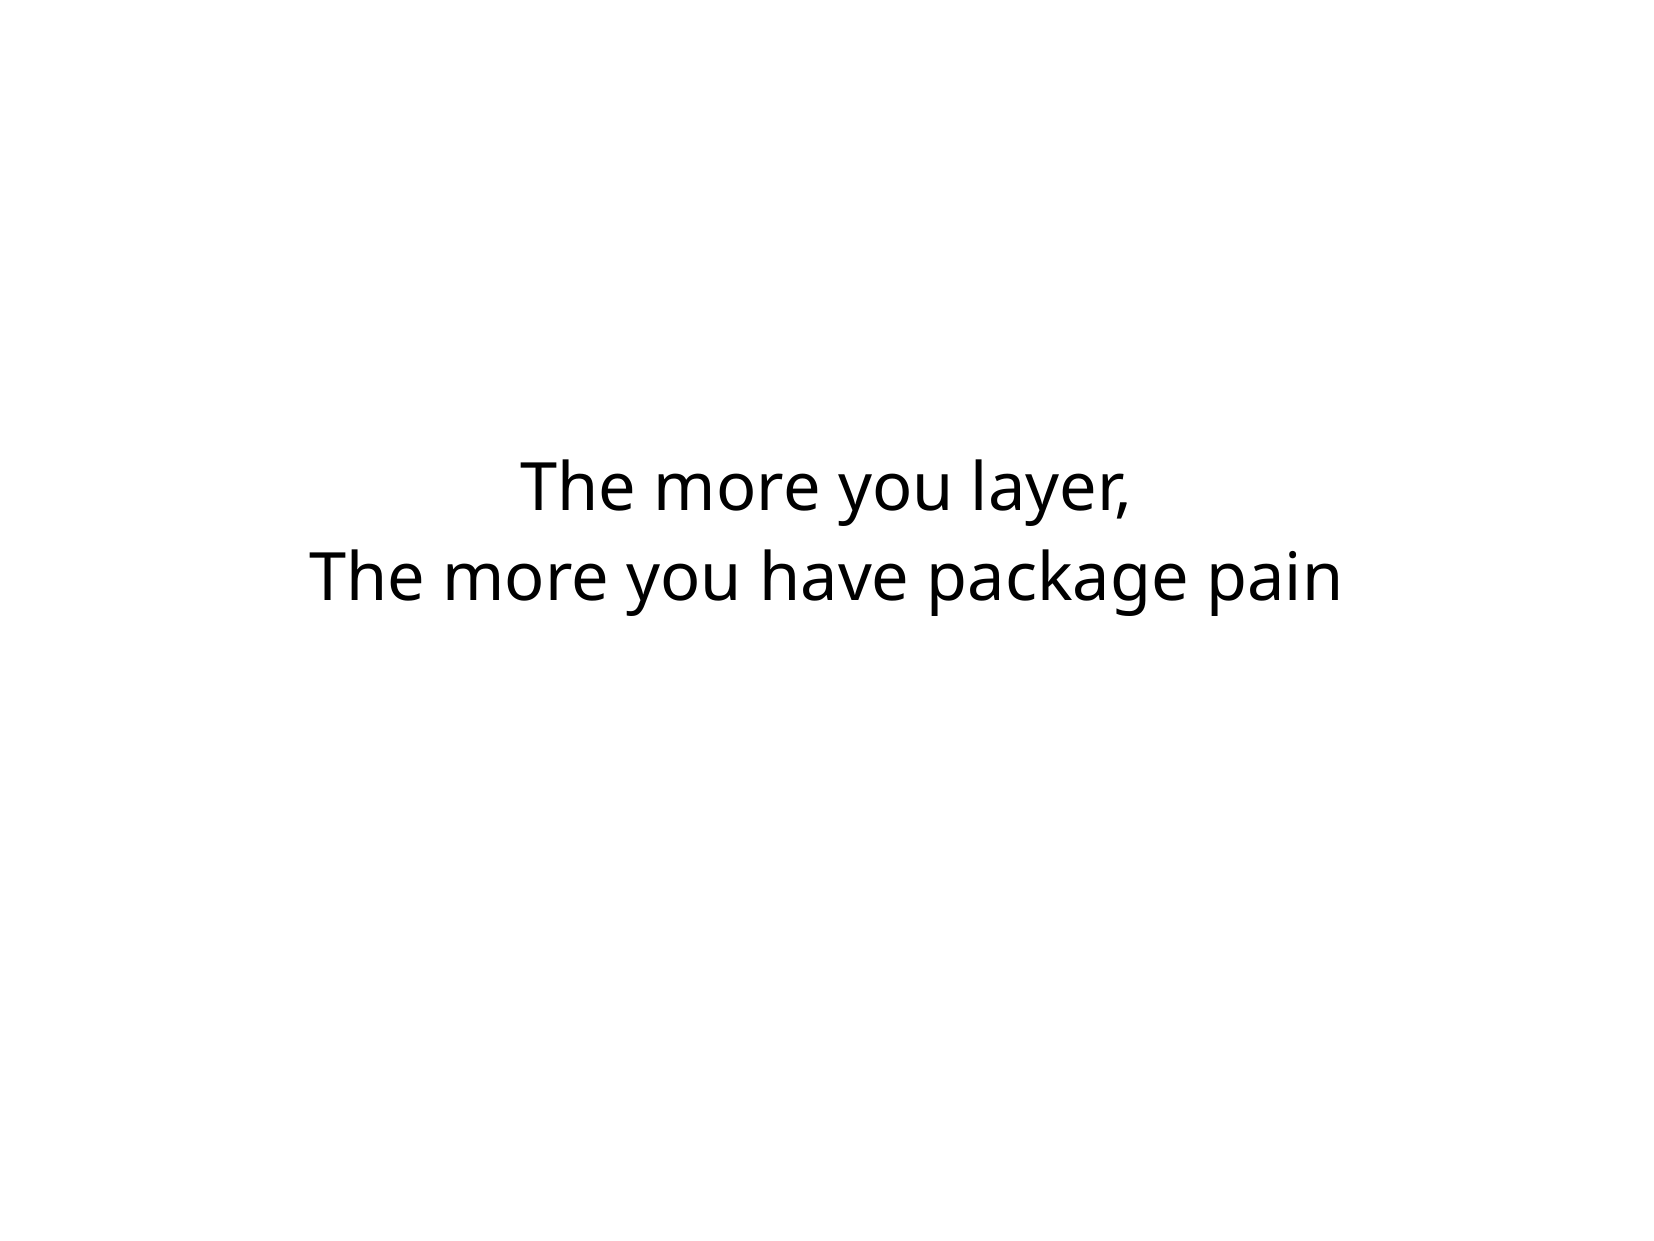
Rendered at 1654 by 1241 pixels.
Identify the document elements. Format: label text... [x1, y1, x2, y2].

subtitle The more you layer, The more you have package pain [82, 49, 1571, 1010]
